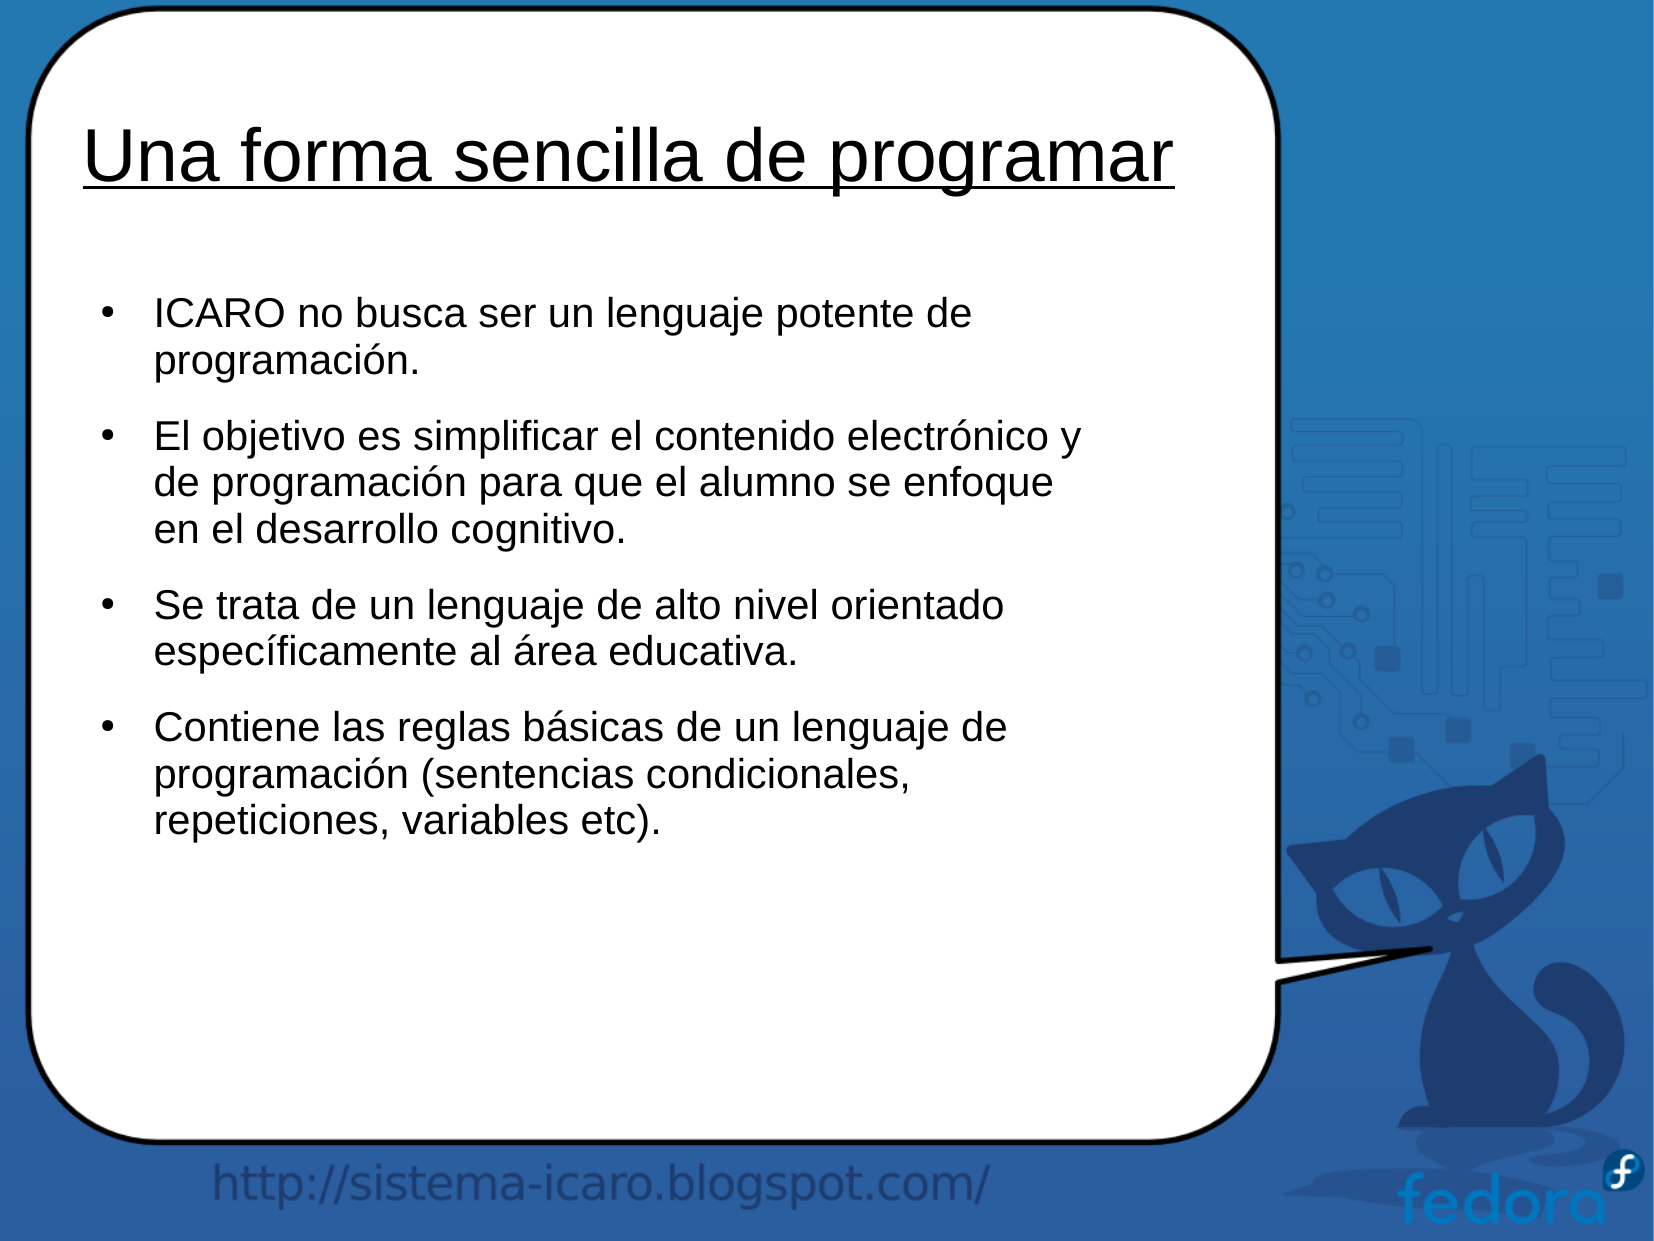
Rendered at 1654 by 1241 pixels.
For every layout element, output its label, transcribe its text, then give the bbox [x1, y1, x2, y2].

list ICARO no busca ser un lenguaje potente de programación. El objetivo es simplificar el contenido electrónico y de programación para que el alumno se enfoque en el desarrollo cognitivo. Se trata de un lenguaje de alto nivel orientado específicamente al área educativa. Contiene las reglas básicas de un lenguaje de programación (sentencias condicionales, repeticiones, variables etc). [82, 290, 1093, 1004]
title Una forma sencilla de programar [82, 59, 1571, 252]
picture [0, 0, 1654, 1241]
